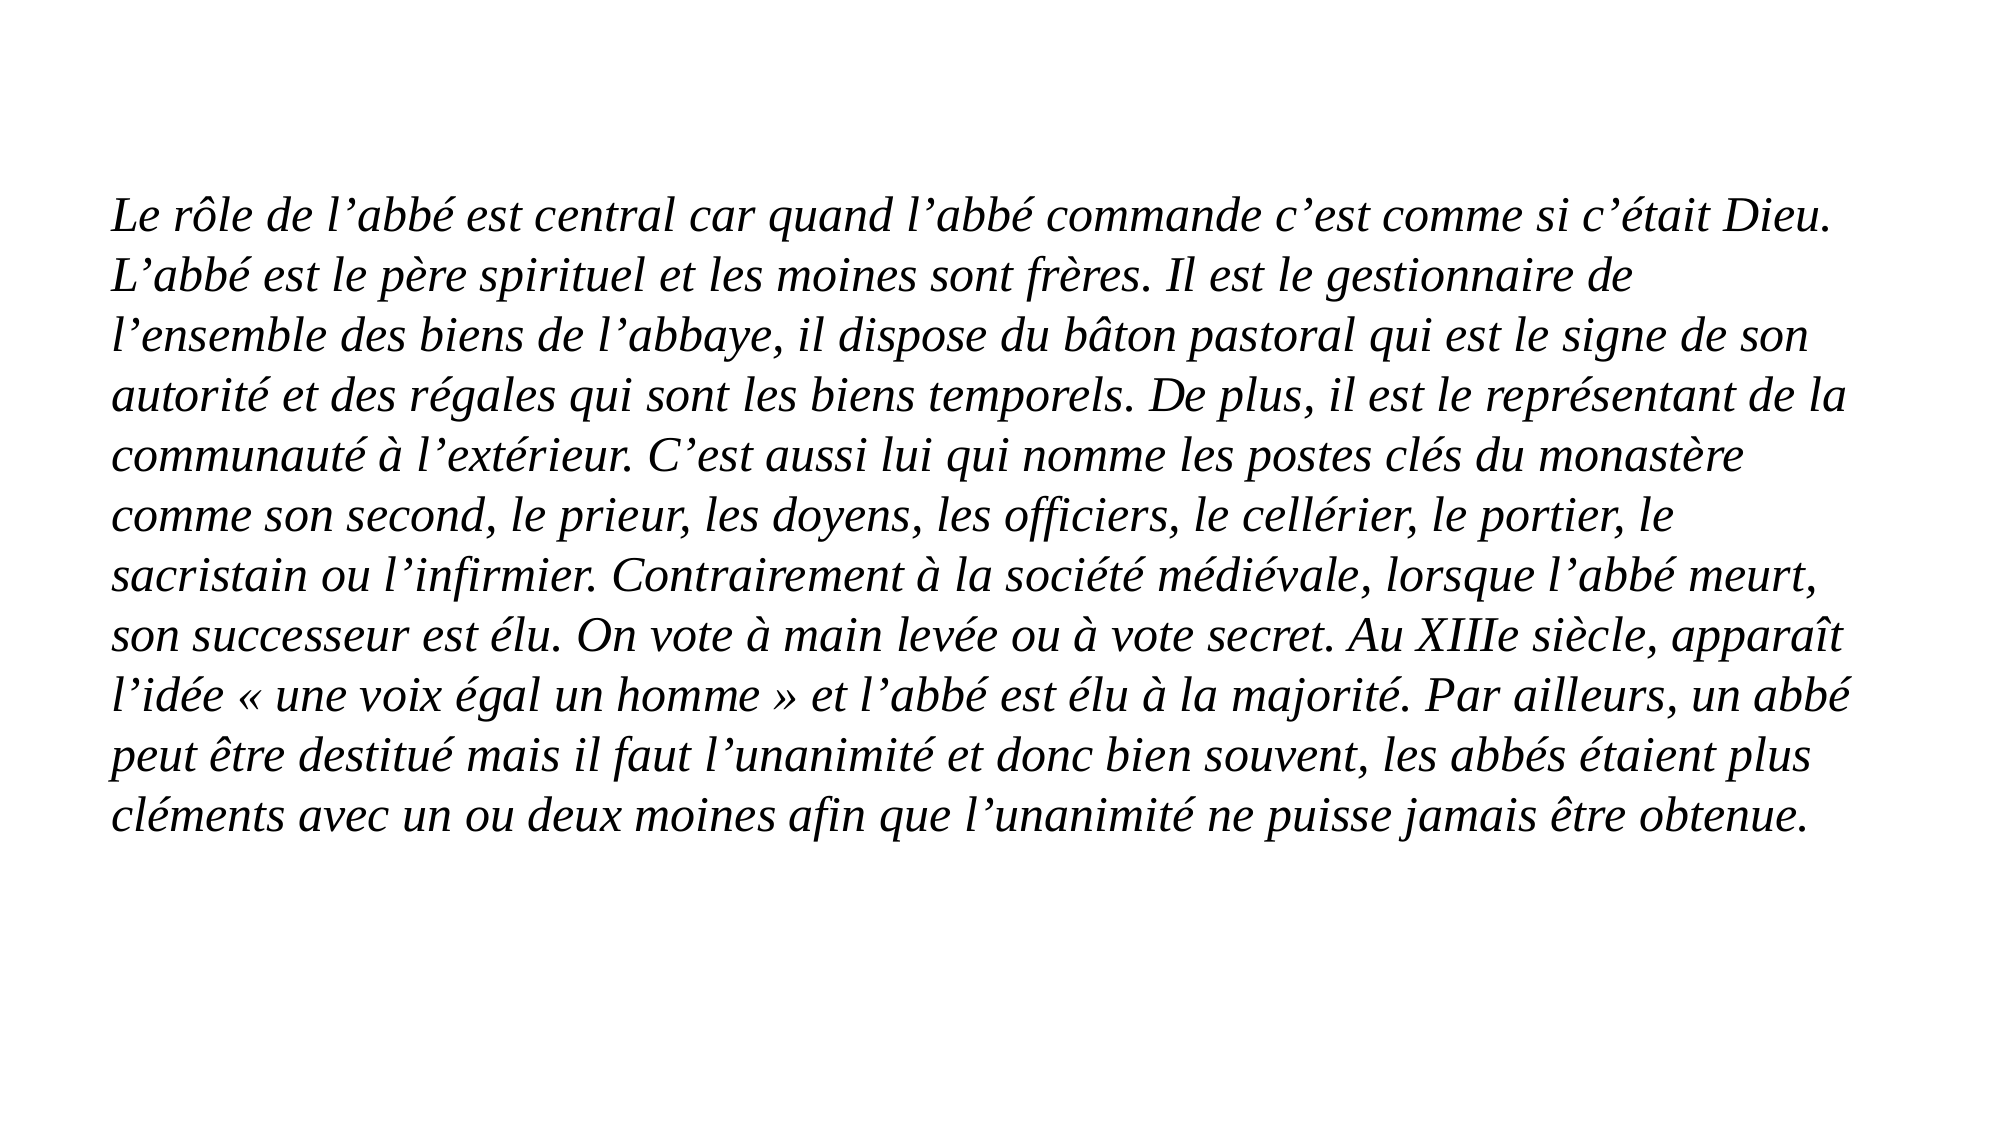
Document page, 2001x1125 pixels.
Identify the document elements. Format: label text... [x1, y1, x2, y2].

text_box Le rôle de l’abbé est central car quand l’abbé commande c’est comme si c’était Dieu. L’abbé est le père spirituel et les moines sont frères. Il est le gestionnaire de l’ensemble des biens de l’abbaye, il dispose du bâton pastoral qui est le signe de son autorité et des régales qui sont les biens temporels. De plus, il est le représentant de la communauté à l’extérieur. C’est aussi lui qui nomme les postes clés du monastère comme son second, le prieur, les doyens, les officiers, le cellérier, le portier, le sacristain ou l’infirmier. Contrairement à la société médiévale, lorsque l’abbé meurt, son successeur est élu. On vote à main levée ou à vote secret. Au XIIIe siècle, apparaît l’idée « une voix égal un homme » et l’abbé est élu à la majorité. Par ailleurs, un abbé peut être destitué mais il faut l’unanimité et donc bien souvent, les abbés étaient plus cléments avec un ou deux moines afin que l’unanimité ne puisse jamais être obtenue. [96, 173, 1879, 856]
